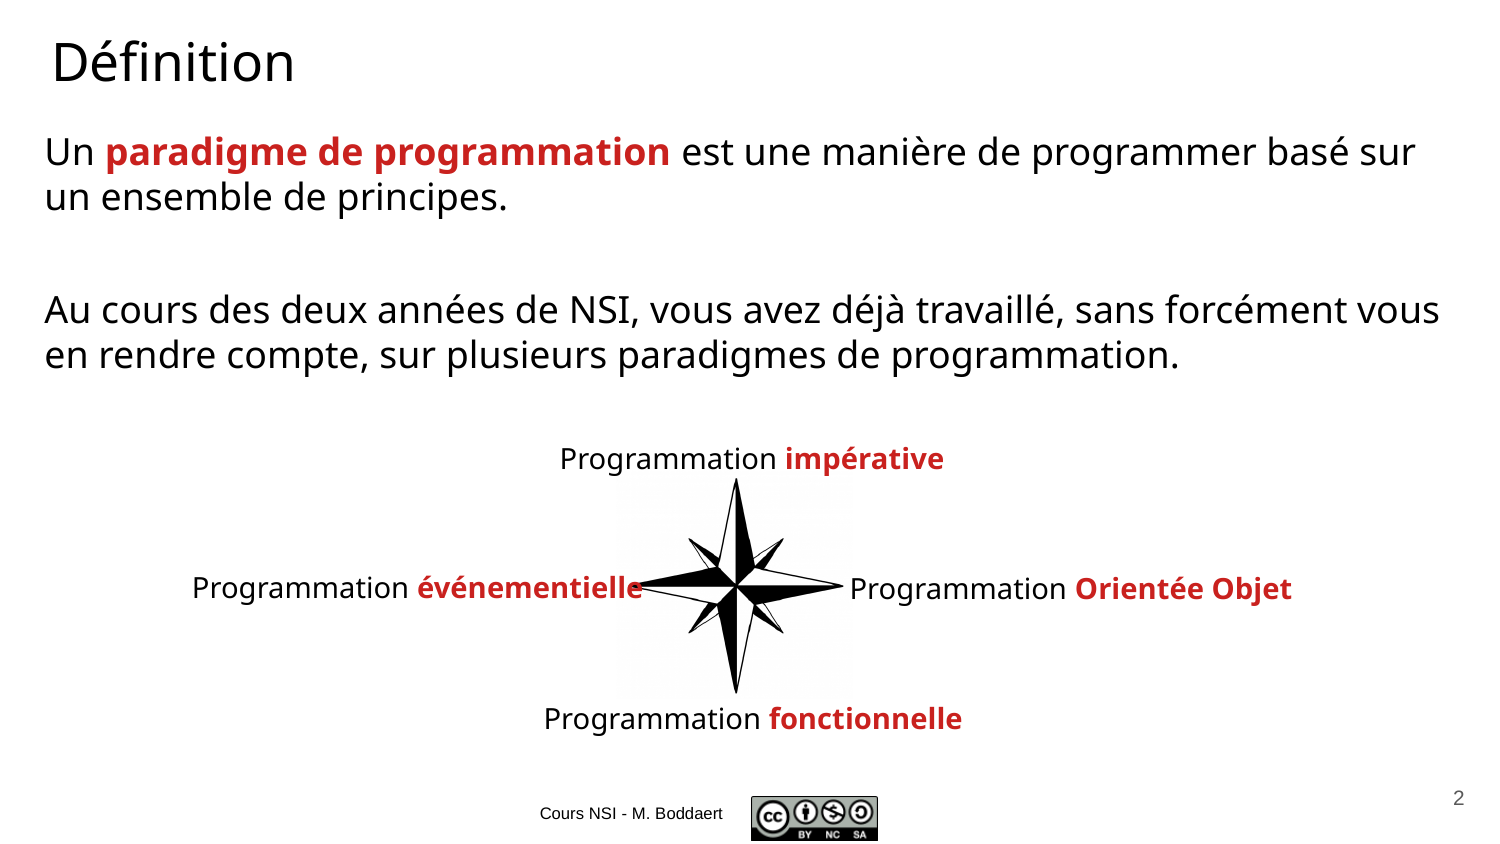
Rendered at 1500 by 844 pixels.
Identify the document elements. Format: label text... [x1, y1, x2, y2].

text_box Programmation fonctionnelle [528, 691, 948, 740]
text_box Programmation Orientée Objet [834, 561, 1278, 610]
text_box Programmation impérative [544, 431, 929, 480]
title Définition [51, 13, 1449, 108]
picture [751, 796, 878, 841]
text_box Programmation événementielle [177, 559, 628, 609]
text_box Un paradigme de programmation est une manière de programmer basé sur un ensemble de principes. Au cours des deux années de NSI, vous avez déjà travaillé, sans forcément vous en rendre compte, sur plusieurs paradigmes de programmation. [29, 120, 1477, 760]
slide_number <numéro> [1389, 764, 1480, 830]
picture [616, 480, 853, 691]
